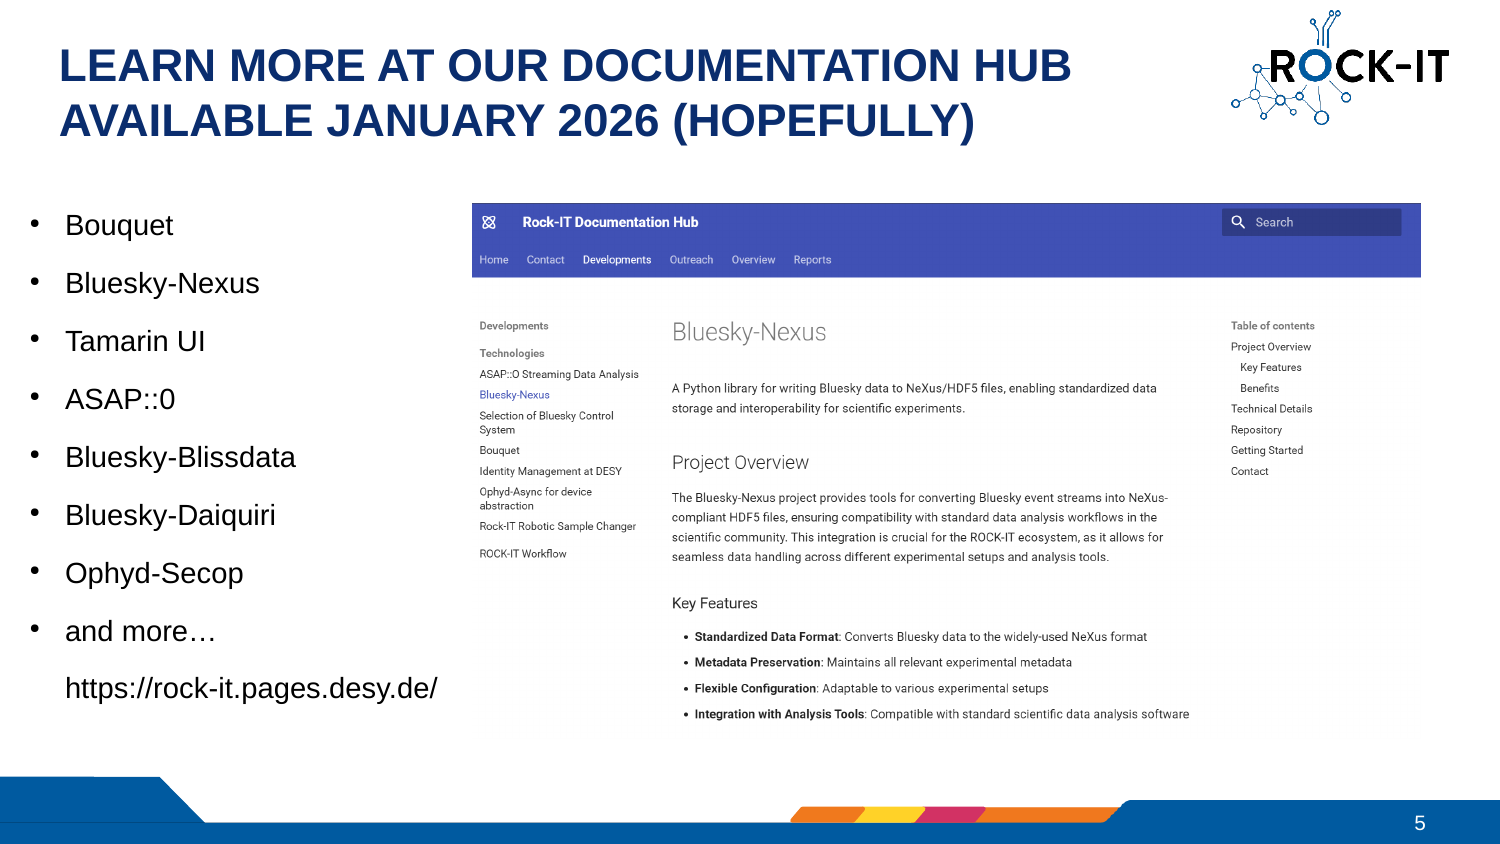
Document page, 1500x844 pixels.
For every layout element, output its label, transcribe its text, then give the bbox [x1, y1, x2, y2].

picture [1231, 10, 1449, 125]
picture [472, 203, 1421, 739]
list Bouquet Bluesky-Nexus Tamarin UI ASAP::0 Bluesky-Blissdata Bluesky-Daiquiri Ophyd-Secop and more… https://rock-it.pages.desy.de/ [29, 206, 443, 685]
title Learn more at our documentation hub Available January 2026 (hopefully) [59, 36, 1152, 97]
picture [0, 800, 1500, 844]
